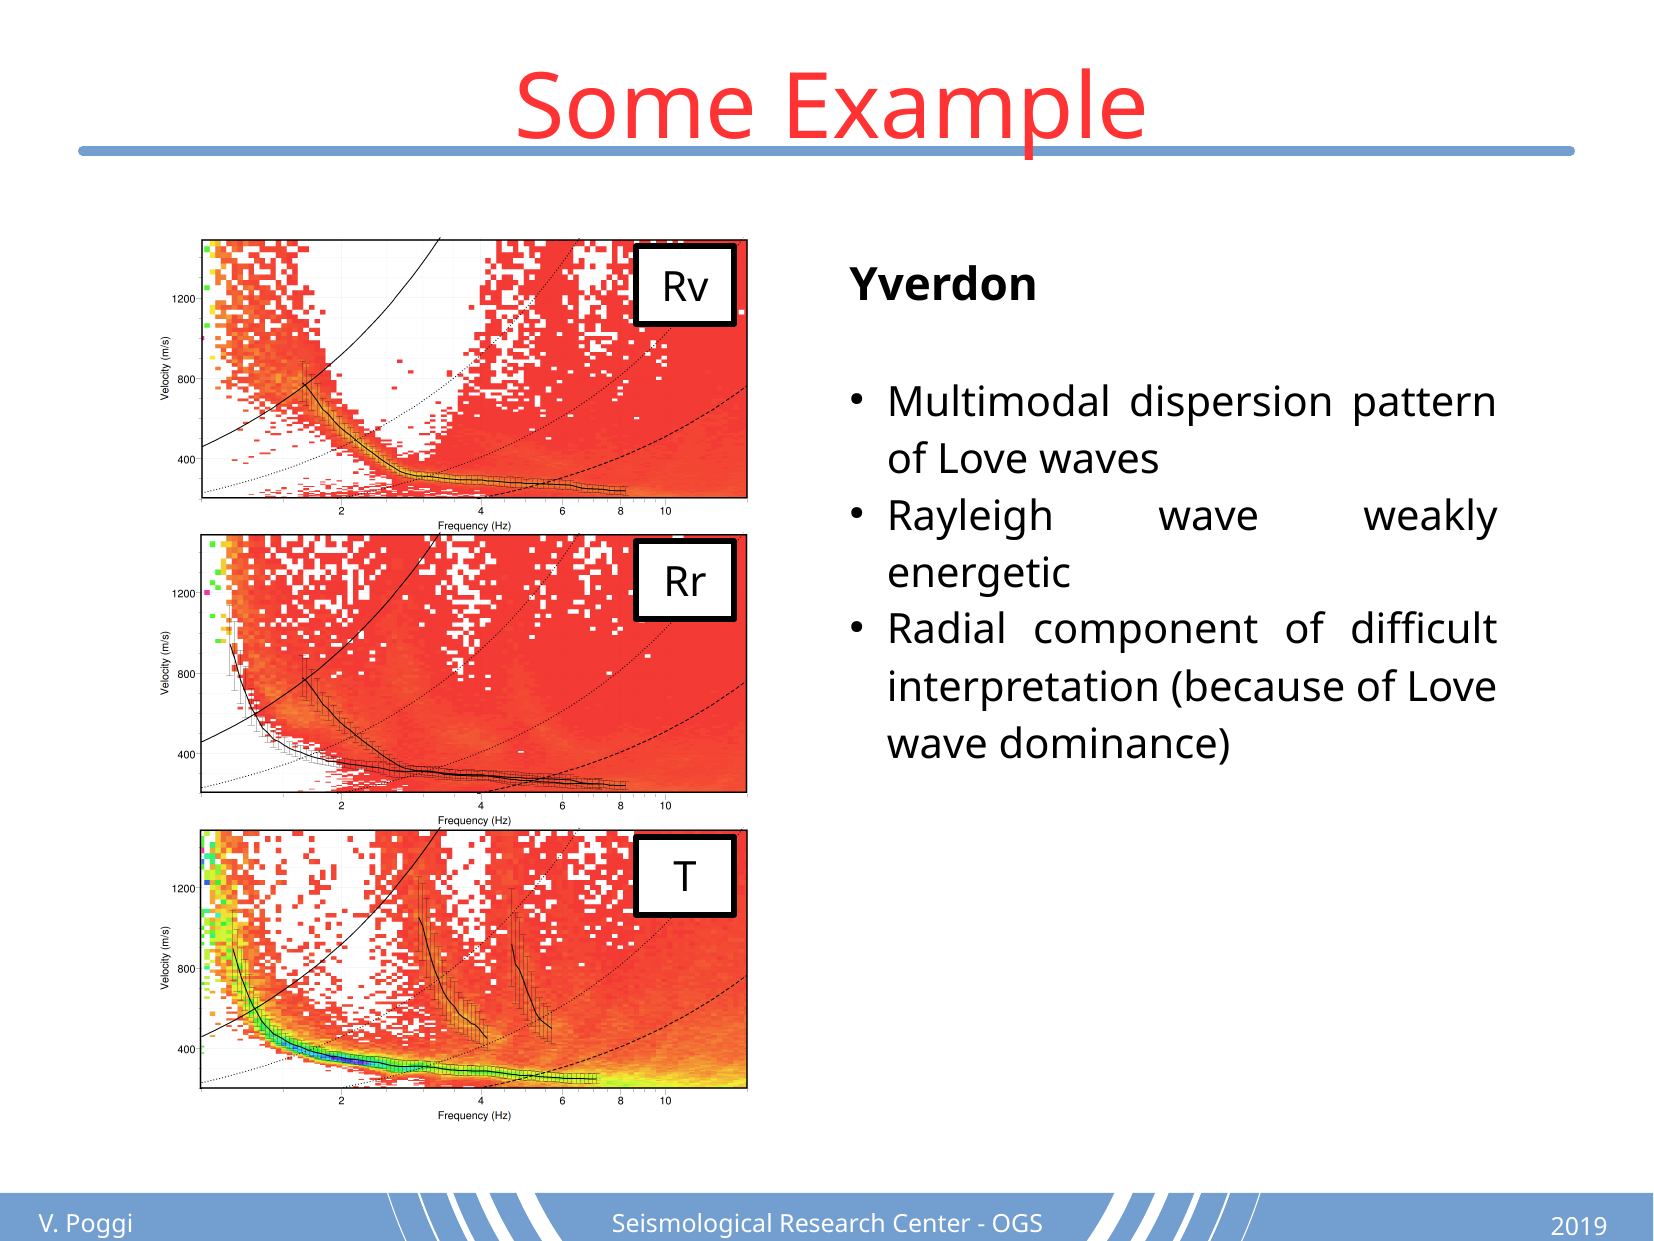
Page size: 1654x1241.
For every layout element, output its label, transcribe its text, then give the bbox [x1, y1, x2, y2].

text_box Rr [635, 547, 735, 614]
text_box Some Example [90, 33, 1576, 155]
text_box Rv [635, 251, 735, 319]
text_box Yverdon Multimodal dispersion pattern of Love waves Rayleigh wave weakly energetic Radial component of difficult interpretation (because of Love wave dominance) [834, 244, 1513, 720]
text_box T [635, 842, 735, 909]
picture [154, 232, 755, 1126]
